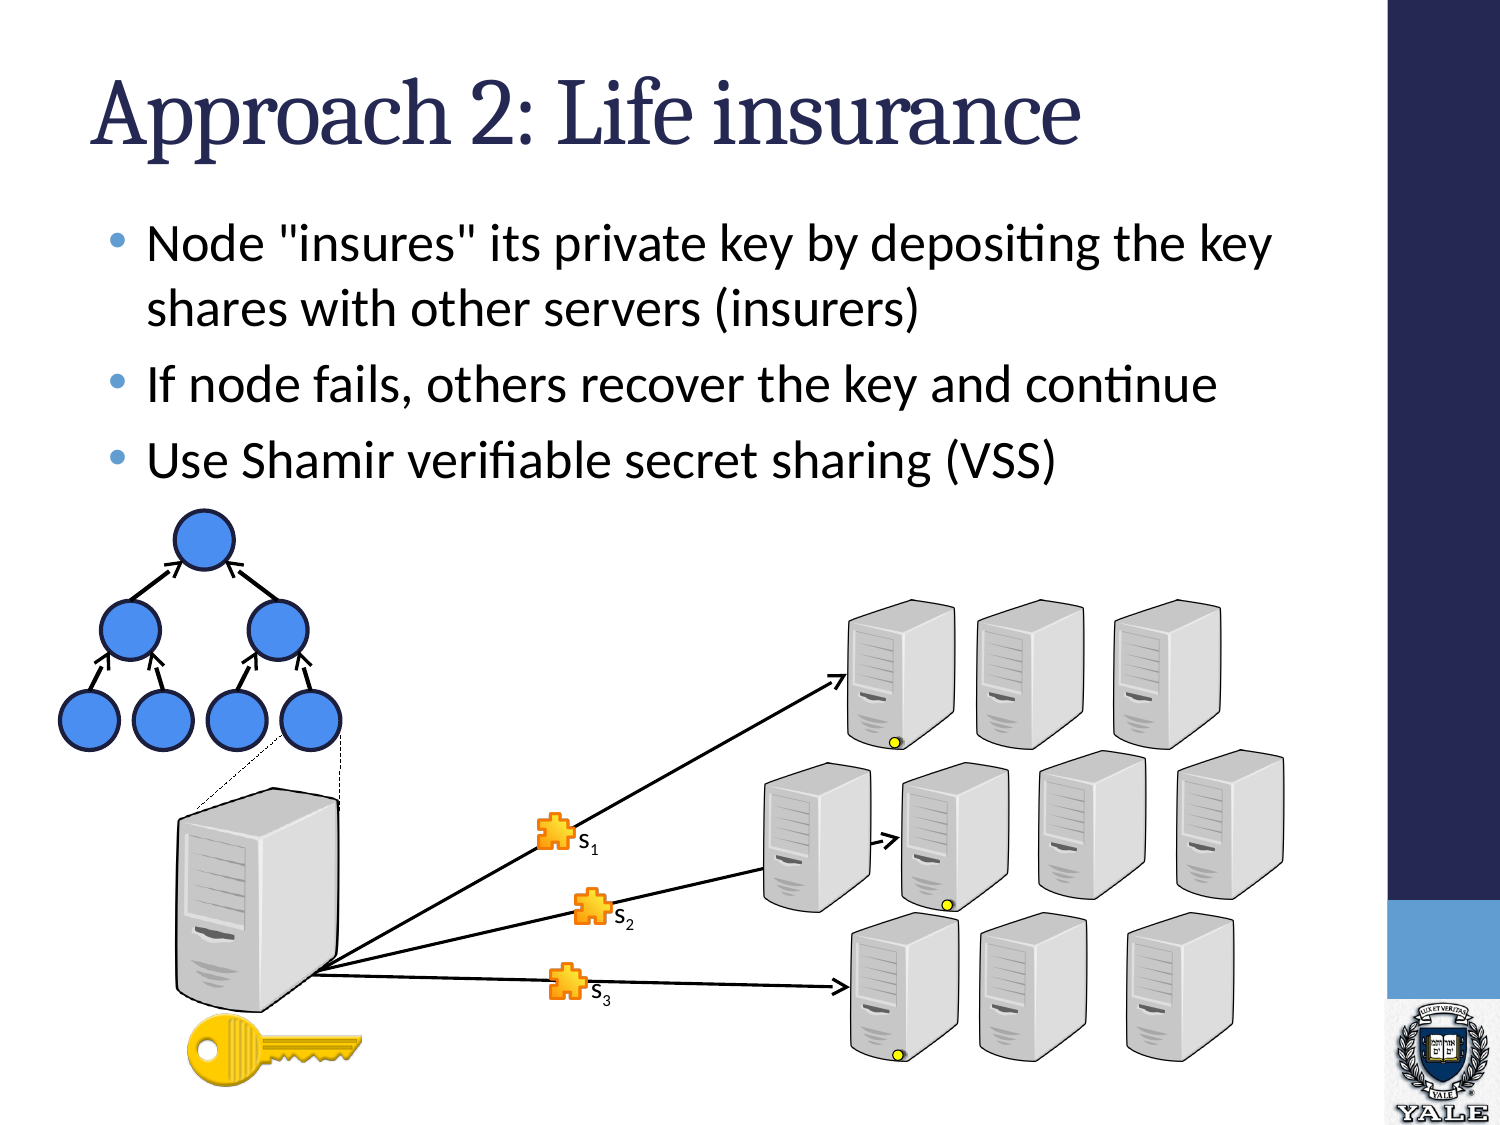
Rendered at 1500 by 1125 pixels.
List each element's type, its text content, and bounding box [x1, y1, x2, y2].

picture [174, 787, 362, 1088]
picture [1384, 999, 1500, 1125]
list Node "insures" its private key by depositing the key shares with other servers (insurers) If node fails, others recover the key and continue Use Shamir verifiable secret sharing (VSS) [75, 200, 1325, 1063]
picture [574, 887, 599, 925]
text_box s1 [563, 812, 614, 867]
text_box [248, 600, 308, 660]
picture [537, 812, 563, 850]
text_box [281, 691, 341, 751]
text_box [133, 691, 193, 751]
text_box [207, 691, 267, 751]
picture [549, 962, 576, 1000]
text_box [59, 691, 119, 751]
text_box [941, 899, 953, 911]
picture [1125, 912, 1235, 1062]
text_box [100, 600, 160, 660]
text_box [174, 510, 234, 570]
picture [762, 762, 1088, 1062]
text_box [892, 1049, 904, 1061]
text_box s3 [576, 962, 626, 1018]
text_box s2 [599, 887, 649, 942]
text_box [889, 737, 900, 748]
picture [975, 599, 1285, 900]
title Approach 2: Life insurance [75, 12, 1325, 200]
picture [846, 599, 956, 750]
